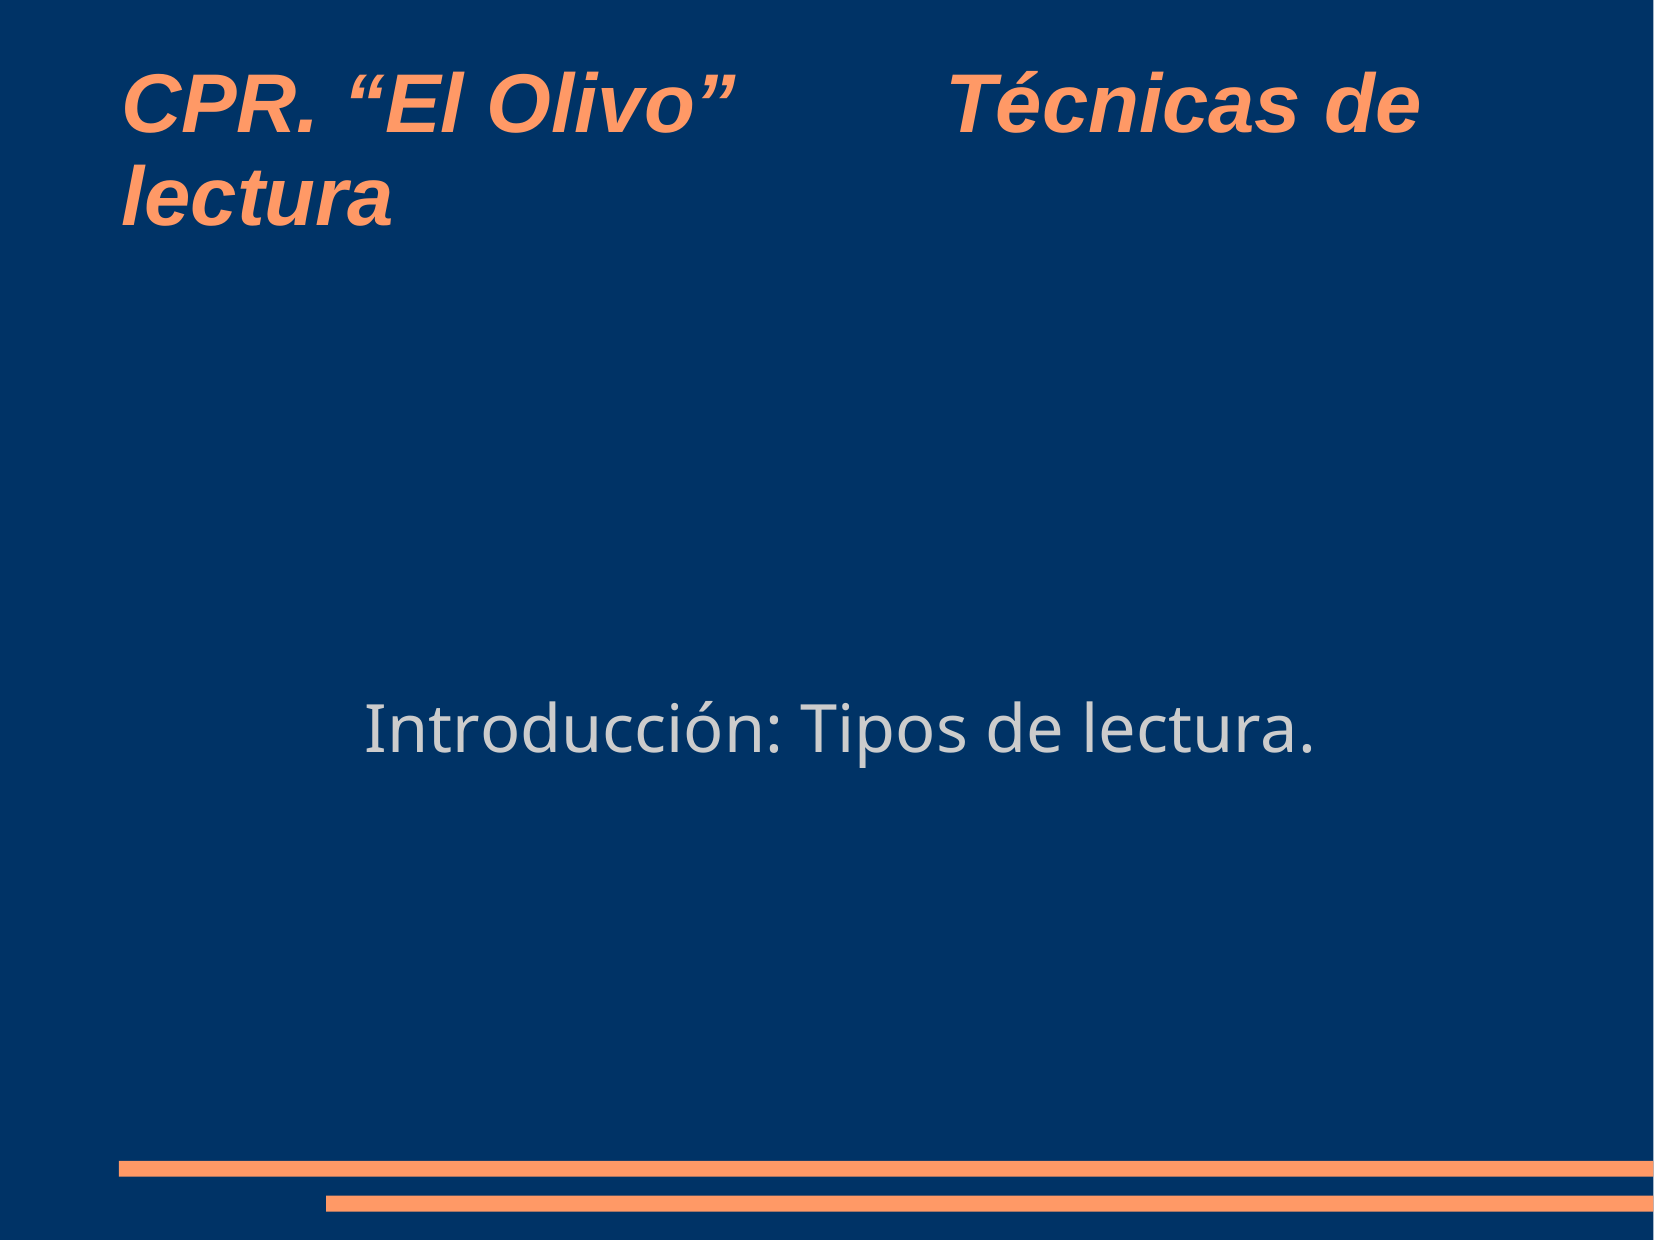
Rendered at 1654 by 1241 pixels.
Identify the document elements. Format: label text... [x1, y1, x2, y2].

subtitle Introducción: Tipos de lectura. [121, 322, 1561, 1132]
title CPR. “El Olivo” Técnicas de lectura [121, 46, 1534, 254]
